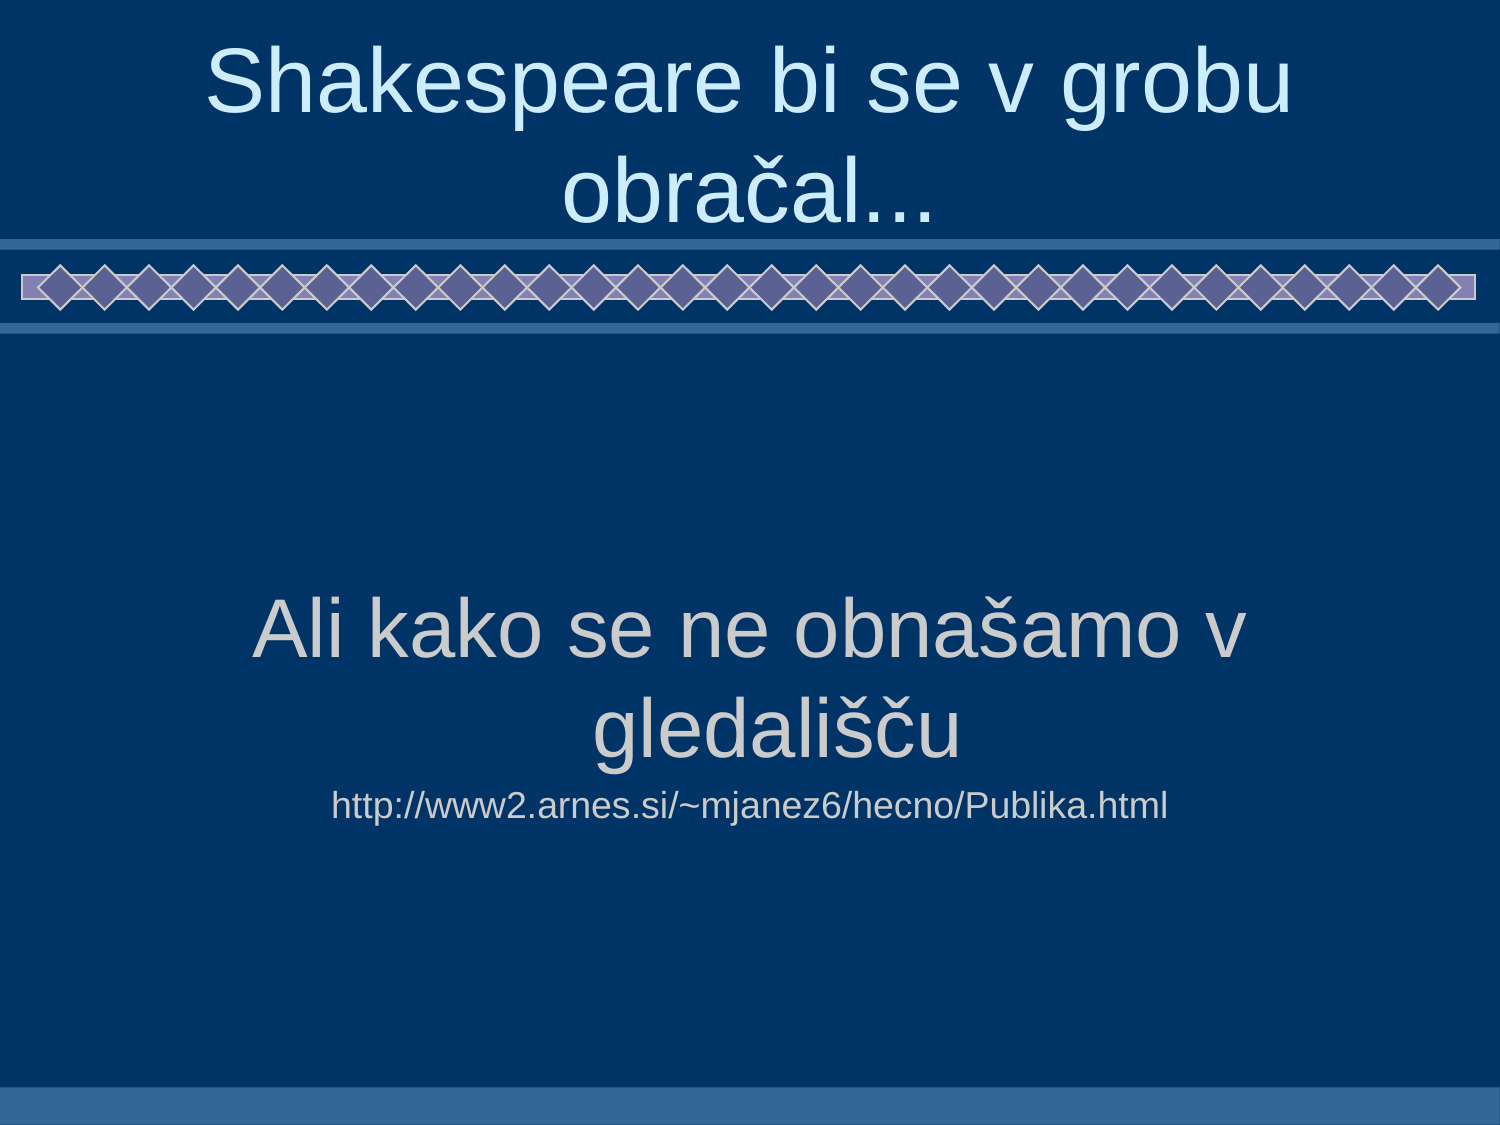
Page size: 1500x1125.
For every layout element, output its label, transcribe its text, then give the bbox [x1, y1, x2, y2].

list Ali kako se ne obnašamo v gledališču http://www2.arnes.si/~mjanez6/hecno/Publika.html [112, 350, 1388, 1050]
title Shakespeare bi se v grobu obračal... [112, 37, 1388, 225]
